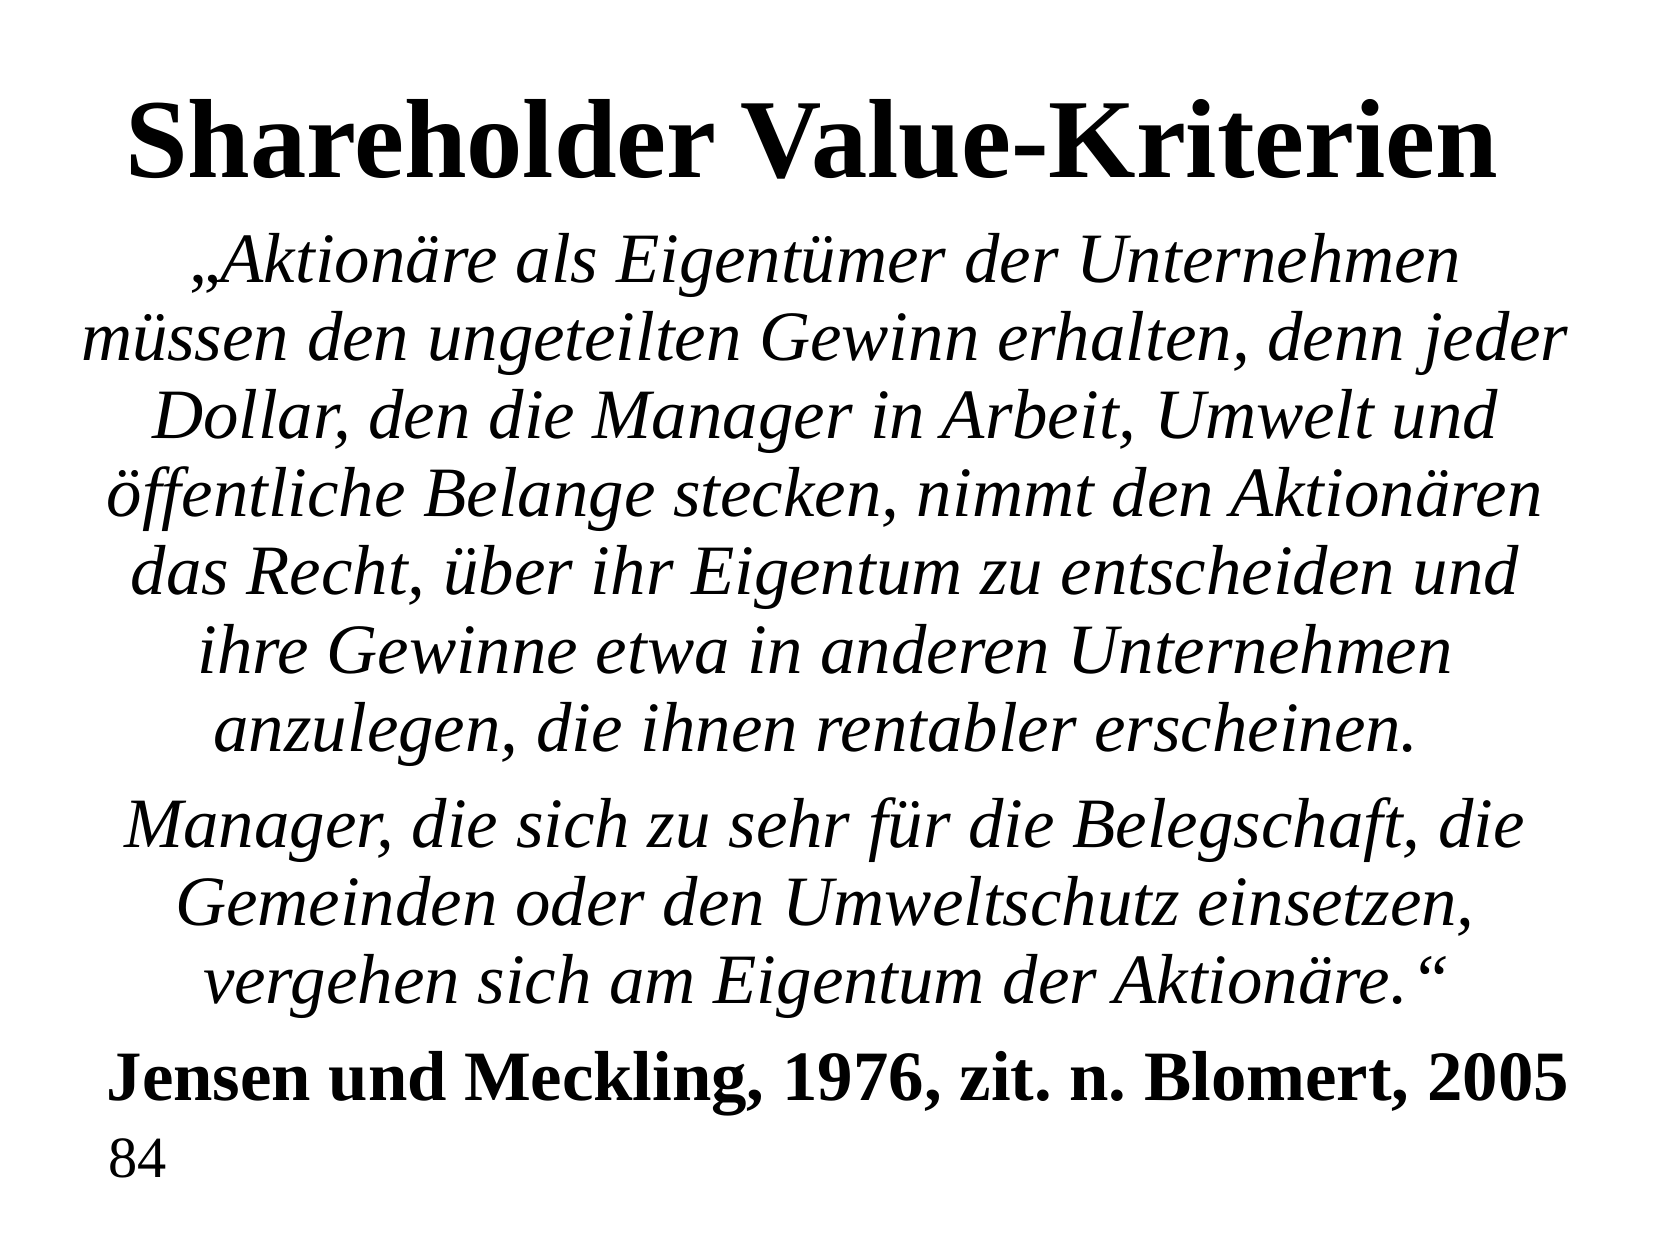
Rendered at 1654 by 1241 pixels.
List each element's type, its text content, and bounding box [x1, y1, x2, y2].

text_box <Foliennummer> [0, 1117, 357, 1198]
text_box Shareholder Value-Kriterien „Aktionäre als Eigentümer der Unternehmen müssen den ungeteilten Gewinn erhalten, denn jeder Dollar, den die Manager in Arbeit, Umwelt und öffentliche Belange stecken, nimmt den Aktionären das Recht, über ihr Eigentum zu entscheiden und ihre Gewinne etwa in anderen Unternehmen anzulegen, die ihnen rentabler erscheinen. Manager, die sich zu sehr für die Belegschaft, die Gemeinden oder den Umweltschutz einsetzen, vergehen sich am Eigentum der Aktionäre.“ Jensen und Meckling, 1976, zit. n. Blomert, 2005 [66, 69, 1596, 1129]
